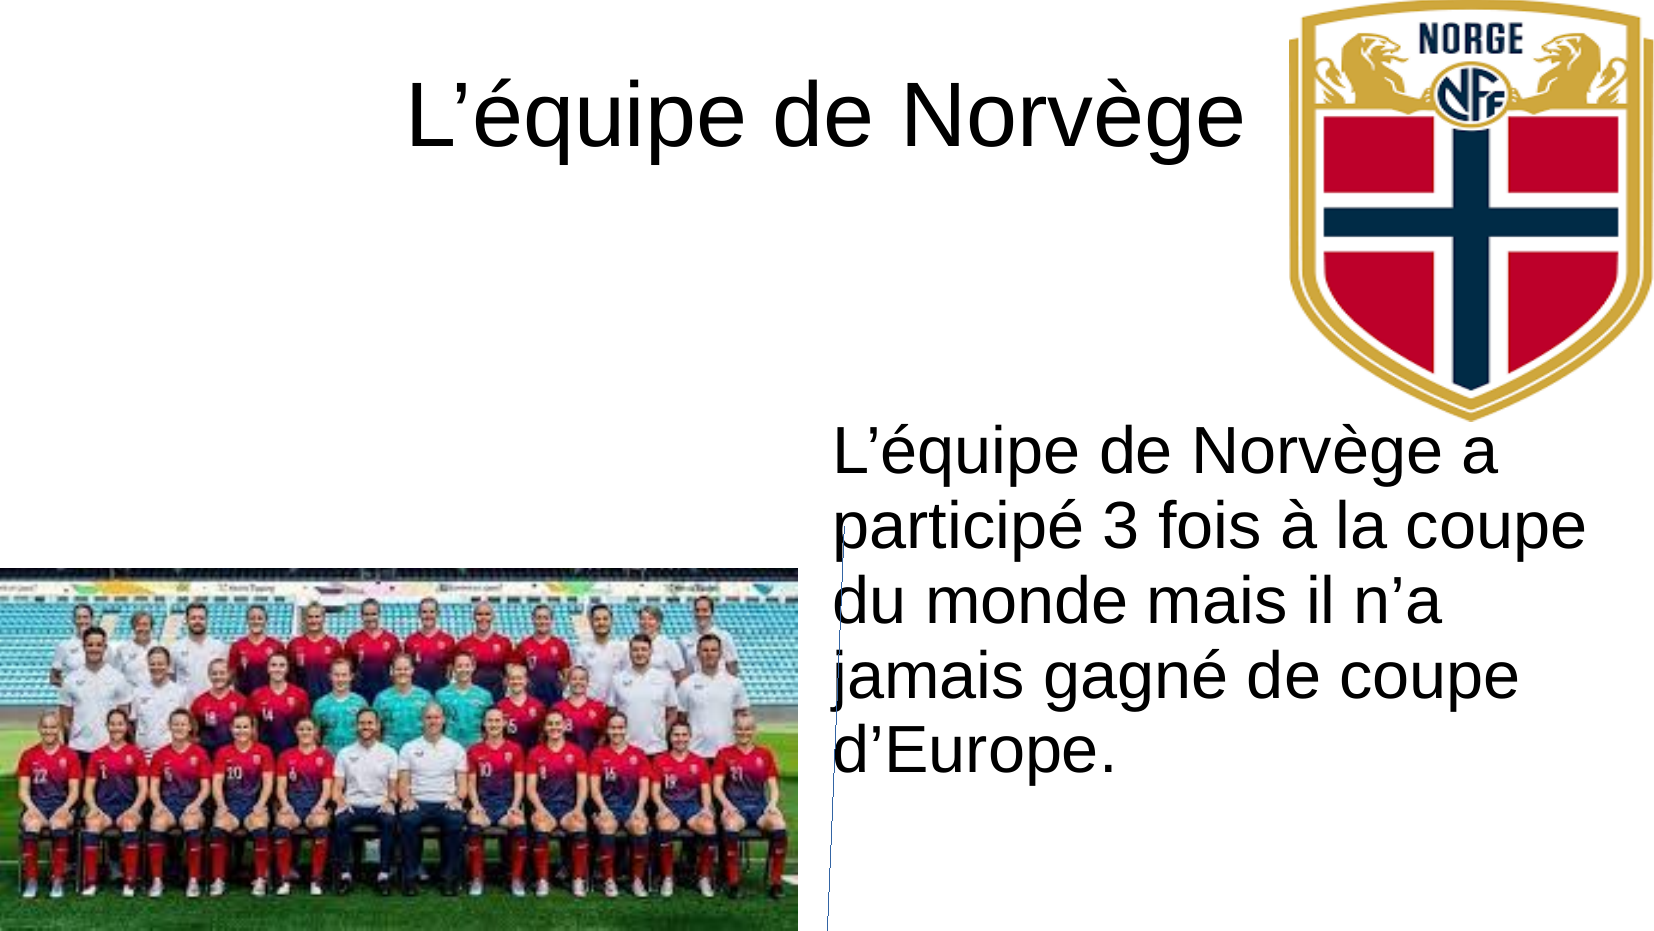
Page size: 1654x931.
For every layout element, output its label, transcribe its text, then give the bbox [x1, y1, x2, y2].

list L’équipe de Norvège a participé 3 fois à la coupe du monde mais il n’a jamais gagné de coupe d’Europe. [761, 413, 1625, 916]
picture [1289, 0, 1654, 422]
picture [0, 568, 798, 931]
title L’équipe de Norvège [82, 37, 1289, 193]
